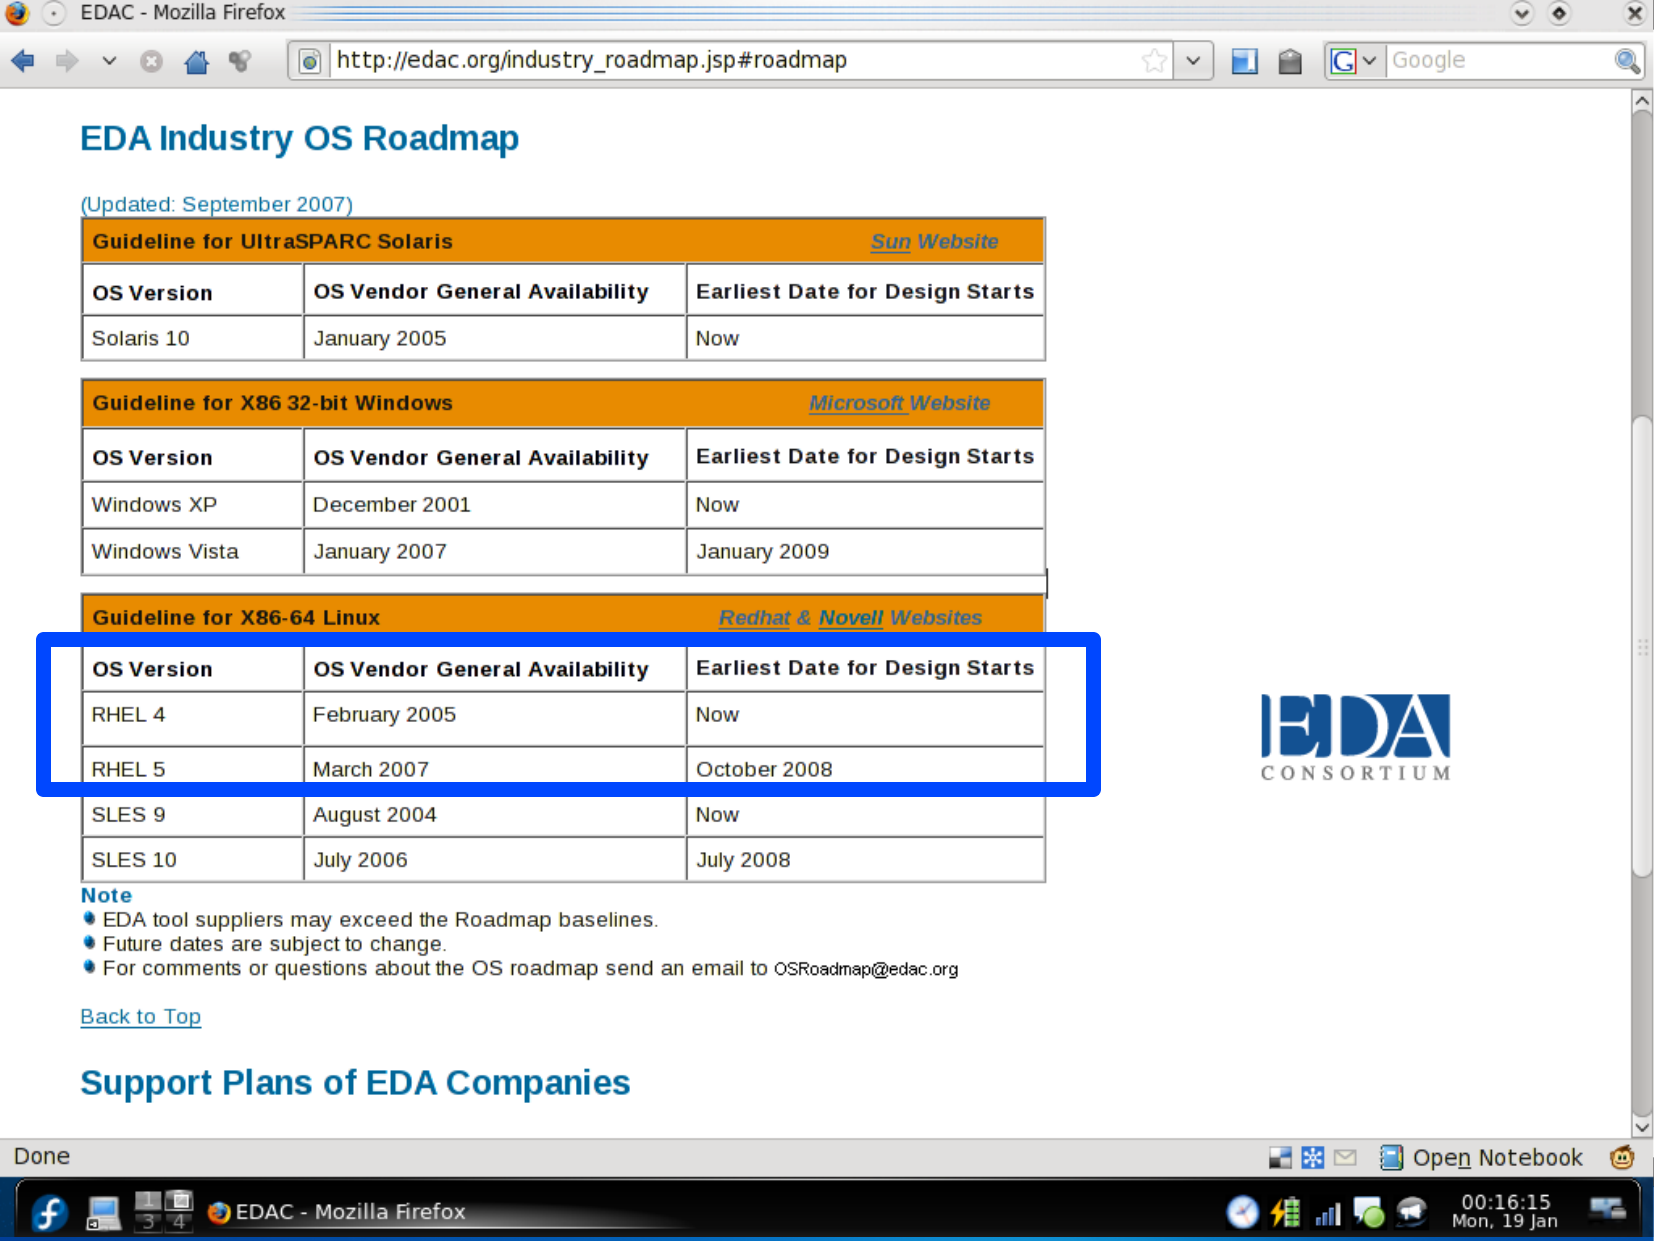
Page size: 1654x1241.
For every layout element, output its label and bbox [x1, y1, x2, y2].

text_box [43, 639, 1094, 790]
picture [0, 0, 1654, 1241]
